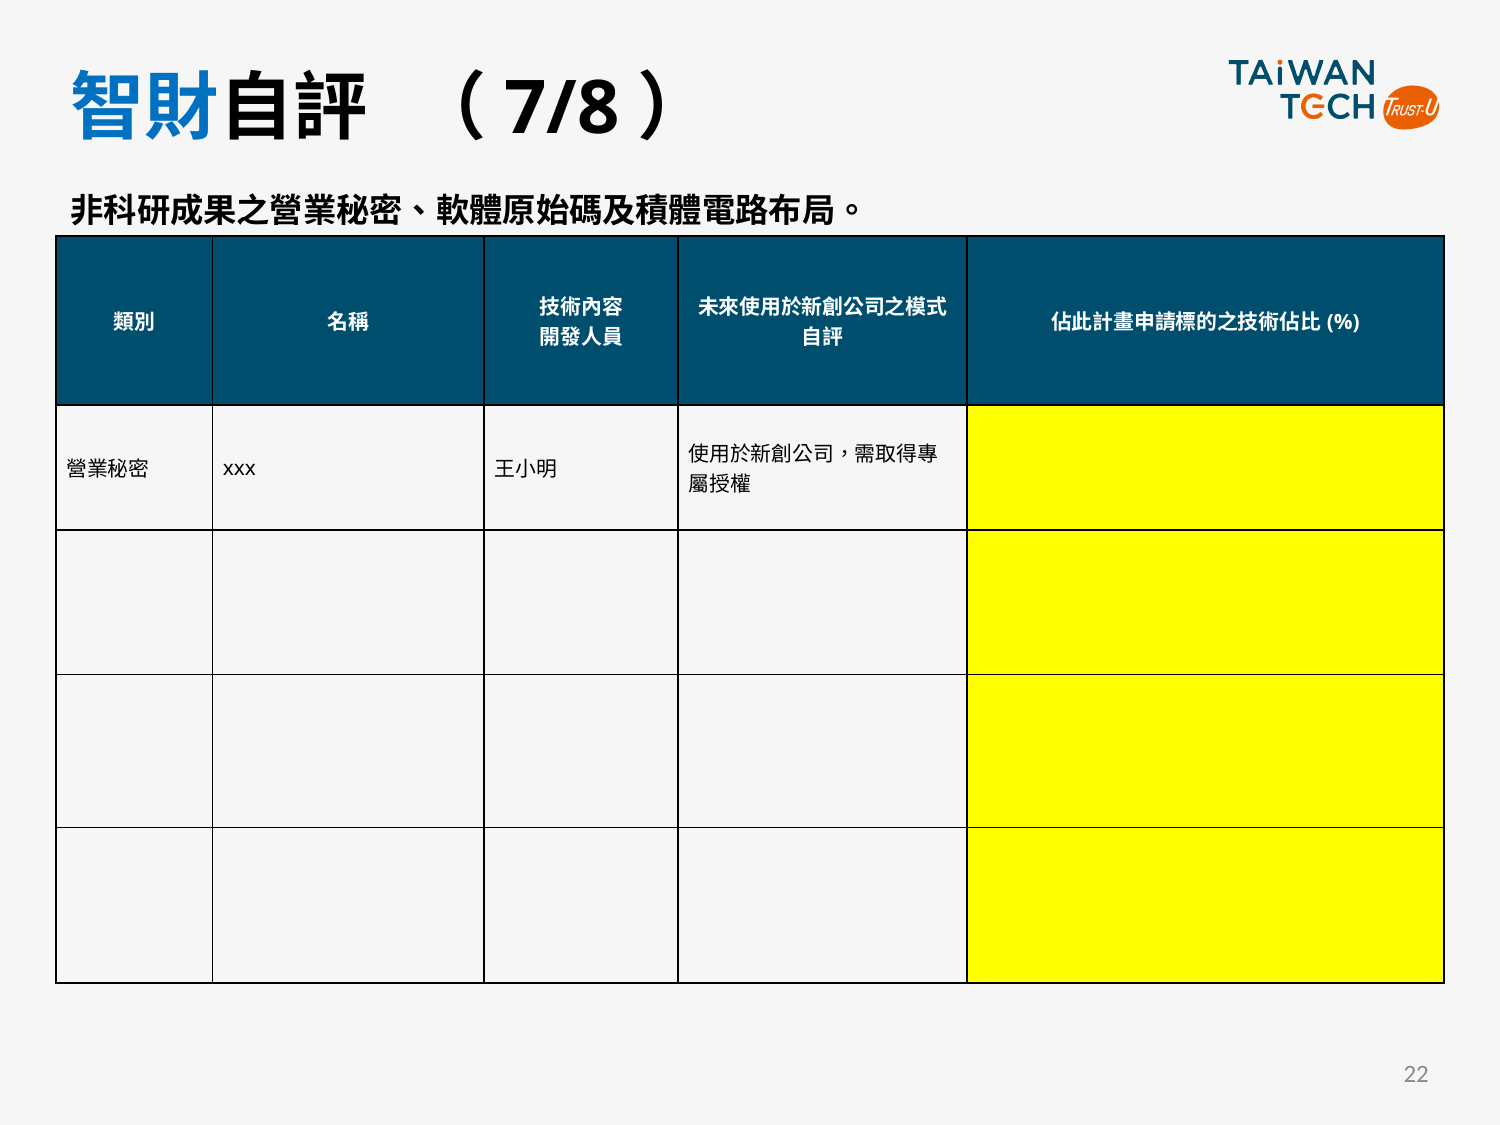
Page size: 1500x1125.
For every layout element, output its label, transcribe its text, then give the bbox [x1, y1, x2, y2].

table_cell [968, 675, 1443, 827]
table_header 名稱 [213, 237, 483, 404]
table_cell [485, 828, 677, 982]
table_cell [485, 531, 677, 674]
table_cell [968, 531, 1443, 674]
table_cell 王小明 [485, 406, 677, 529]
table_cell [679, 531, 966, 674]
table_cell [57, 531, 212, 674]
table_cell [485, 675, 677, 827]
title 智財自評 （7/8） [55, 33, 1444, 156]
table_cell [57, 828, 212, 982]
table_cell [679, 675, 966, 827]
table_cell [968, 828, 1443, 982]
table_header 未來使用於新創公司之模式自評 [679, 237, 966, 404]
table_header 佔此計畫申請標的之技術佔比(%) [968, 237, 1443, 404]
text_box 非科研成果之營業秘密、軟體原始碼及積體電路布局。 [55, 161, 1444, 235]
table_header 類別 [57, 237, 212, 404]
table_cell [213, 828, 483, 982]
table_cell [679, 828, 966, 982]
table_cell [57, 675, 212, 827]
table_header 技術內容 開發人員 [485, 237, 677, 404]
table_cell xxx [213, 406, 483, 529]
table_cell 使用於新創公司，需取得專屬授權 [679, 406, 966, 529]
slide_number <編號> [1106, 1042, 1445, 1103]
table_cell [968, 406, 1443, 529]
table_cell [213, 675, 483, 827]
table_cell 營業秘密 [57, 406, 212, 529]
table_cell [213, 531, 483, 674]
